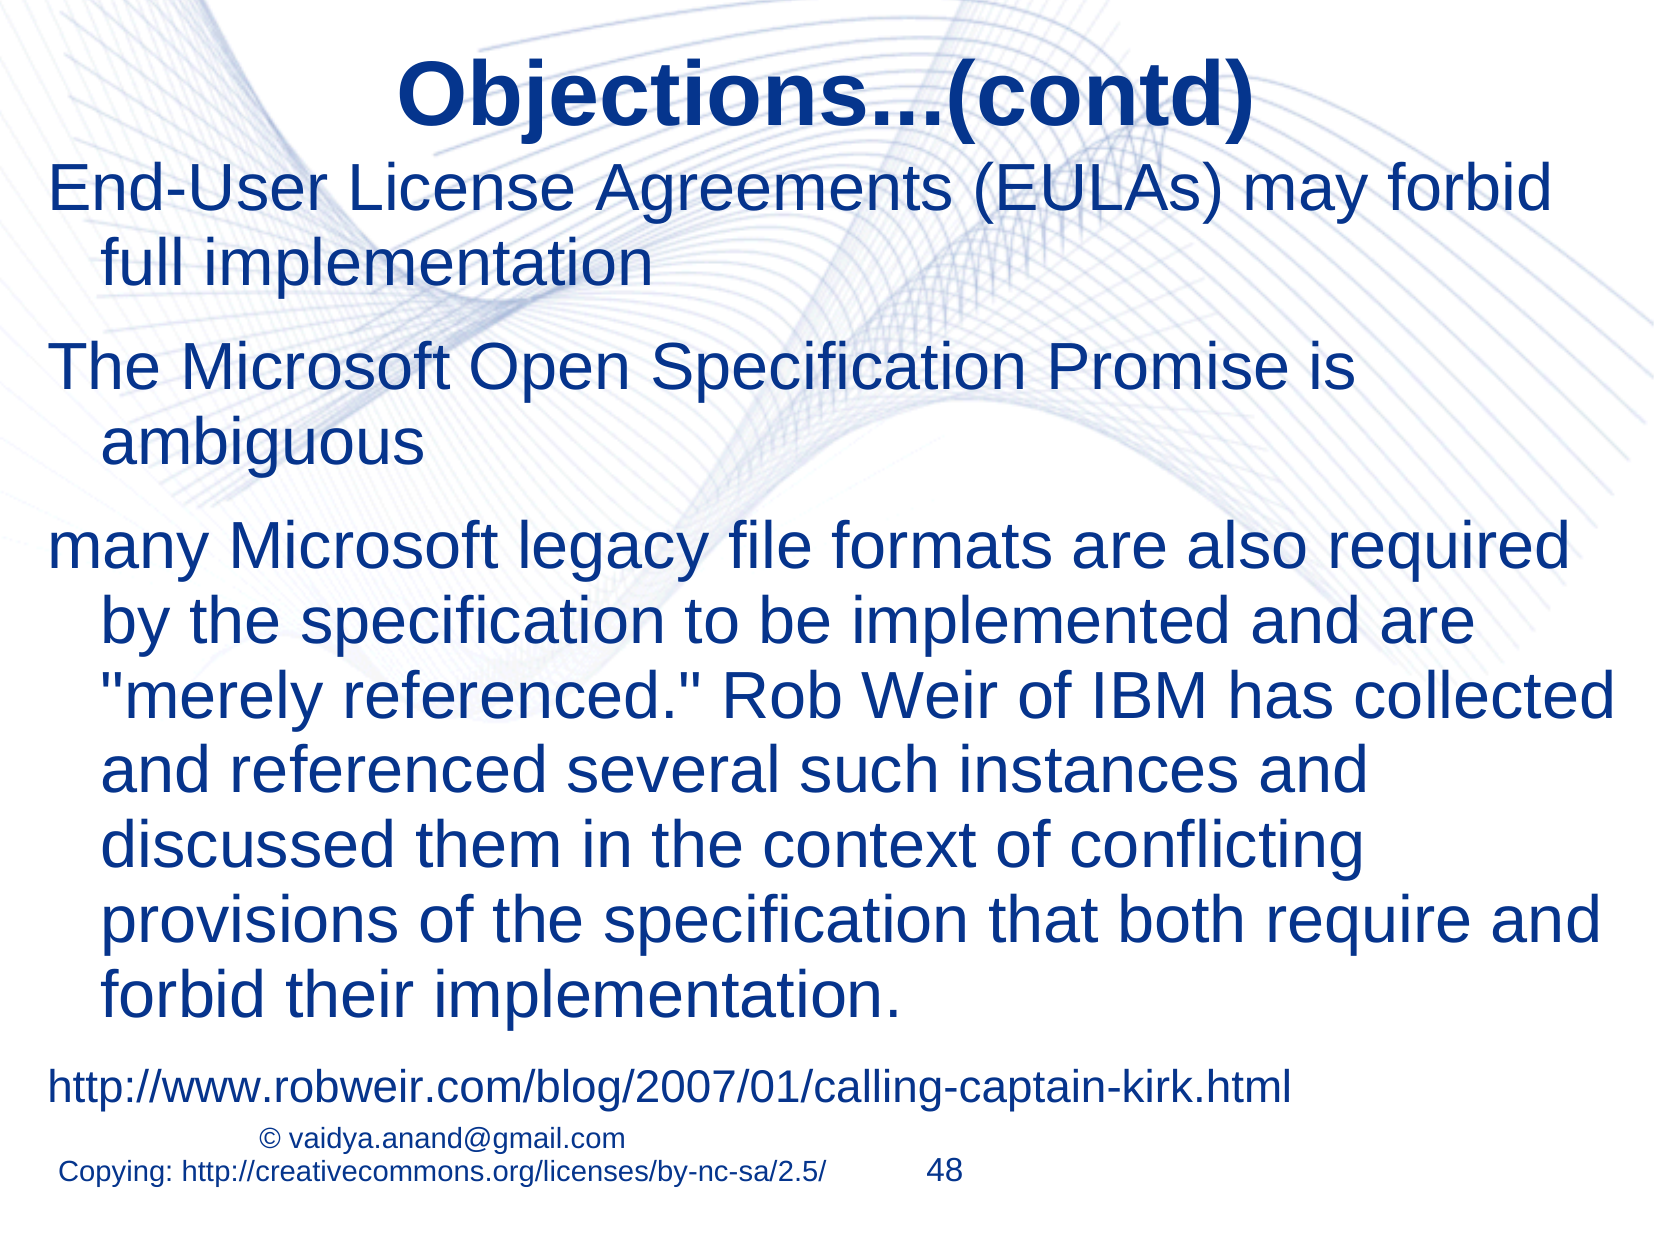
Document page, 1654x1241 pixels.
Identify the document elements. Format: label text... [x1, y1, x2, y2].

list End-User License Agreements (EULAs) may forbid full implementation The Microsoft Open Specification Promise is ambiguous many Microsoft legacy file formats are also required by the specification to be implemented and are "merely referenced." Rob Weir of IBM has collected and referenced several such instances and discussed them in the context of conflicting provisions of the specification that both require and forbid their implementation. http://www.robweir.com/blog/2007/01/calling-captain-kirk.html [29, 150, 1625, 1140]
picture [0, 0, 1654, 1241]
title Objections...(contd) [29, 36, 1625, 150]
